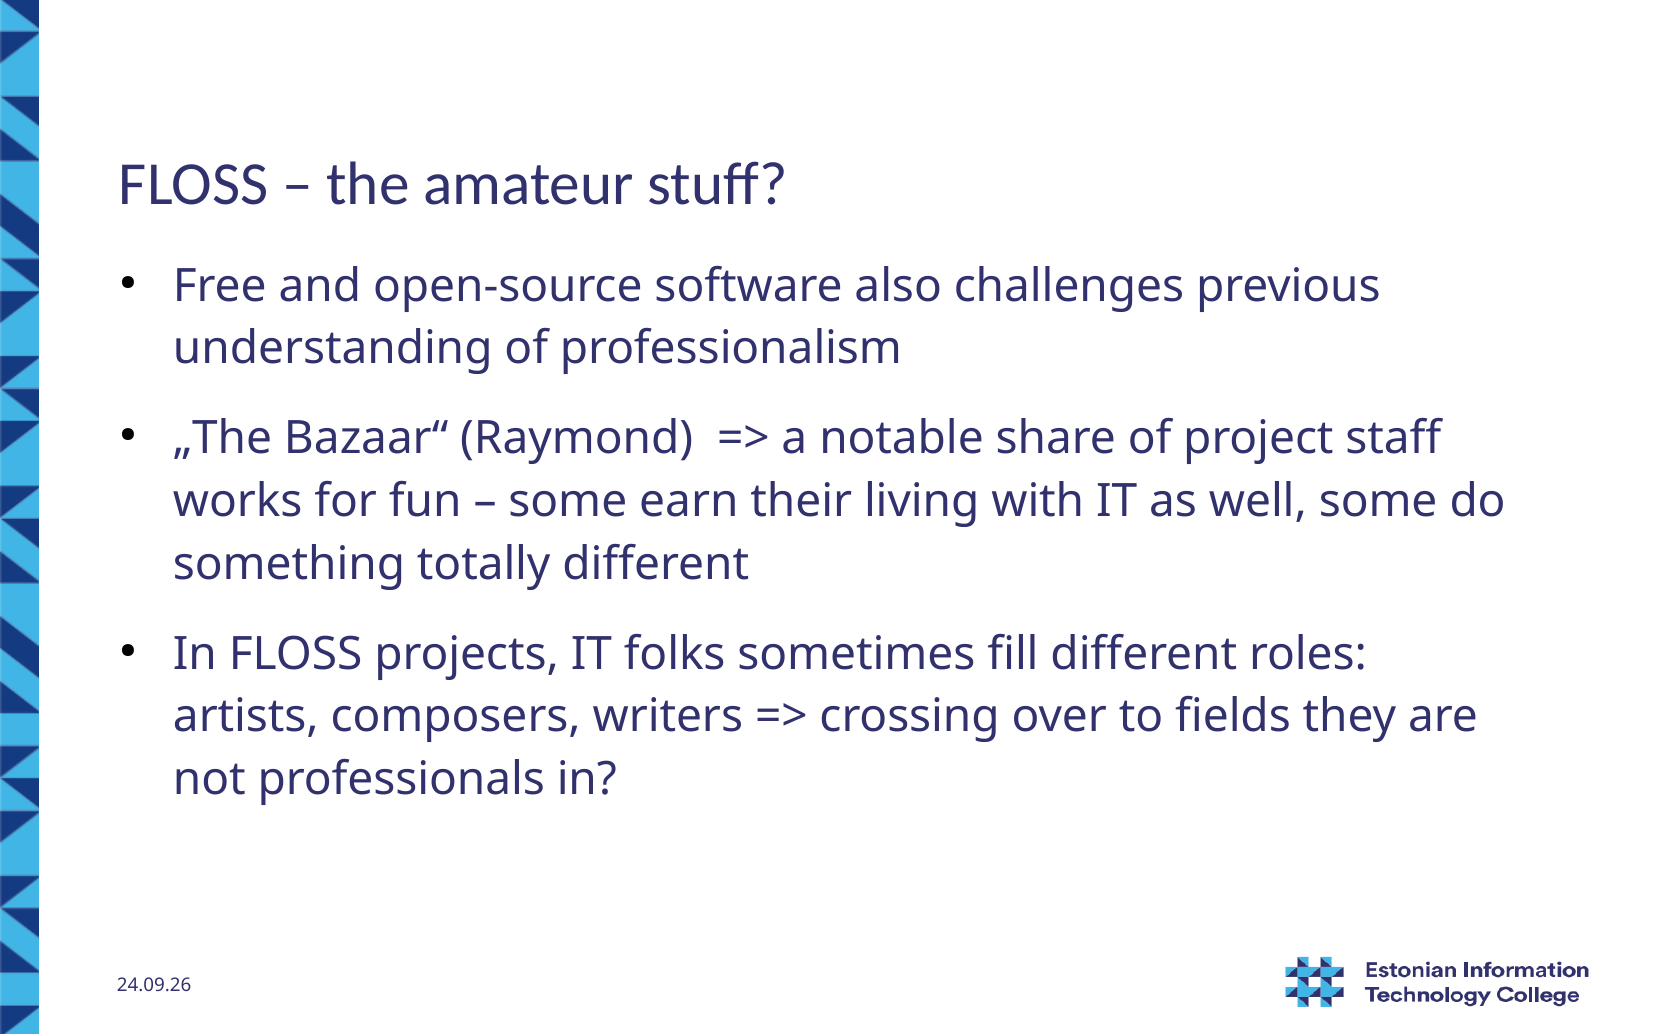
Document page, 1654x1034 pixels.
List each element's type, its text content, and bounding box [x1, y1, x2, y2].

list Free and open-source software also challenges previous understanding of professionalism „The Bazaar“ (Raymond) => a notable share of project staff works for fun – some earn their living with IT as well, some do something totally different In FLOSS projects, IT folks sometimes fill different roles: artists, composers, writers => crossing over to fields they are not professionals in? [101, 251, 1514, 903]
title FLOSS – the amateur stuff? [119, 103, 1255, 251]
